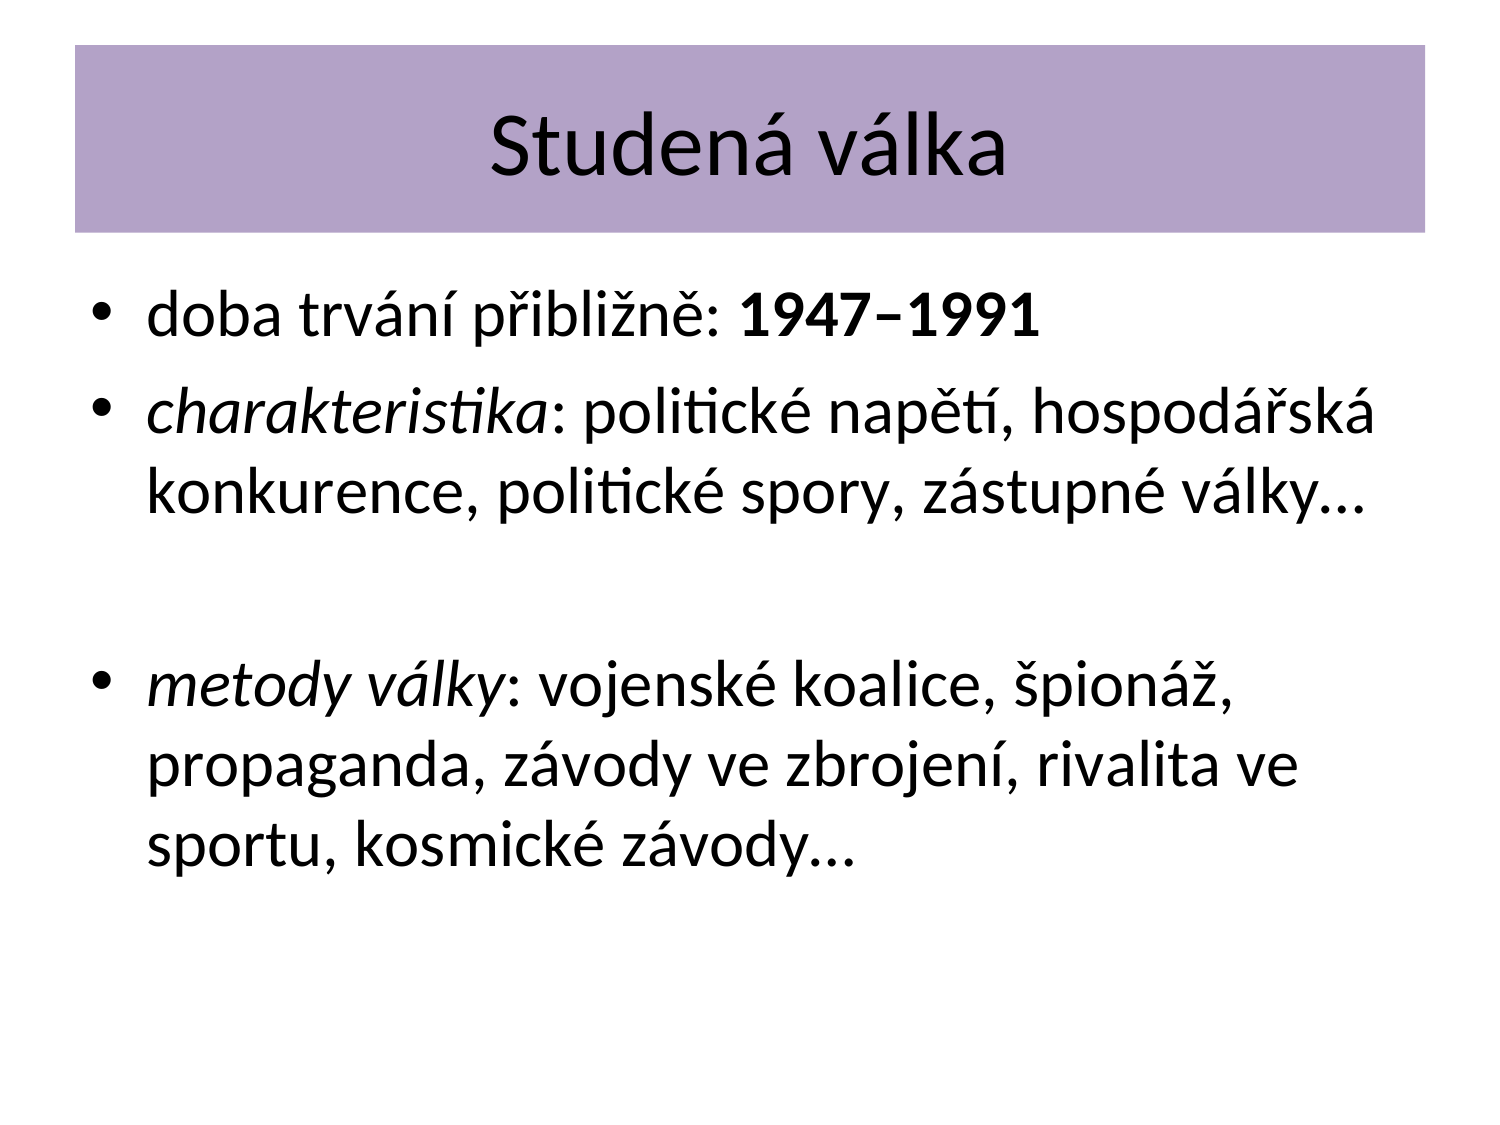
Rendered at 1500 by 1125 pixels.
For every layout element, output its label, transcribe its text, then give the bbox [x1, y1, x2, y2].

title Studená válka [75, 45, 1426, 233]
list doba trvání přibližně: 1947–1991 charakteristika: politické napětí, hospodářská konkurence, politické spory, zástupné války… metody války: vojenské koalice, špionáž, propaganda, závody ve zbrojení, rivalita ve sportu, kosmické závody… [75, 262, 1426, 1006]
